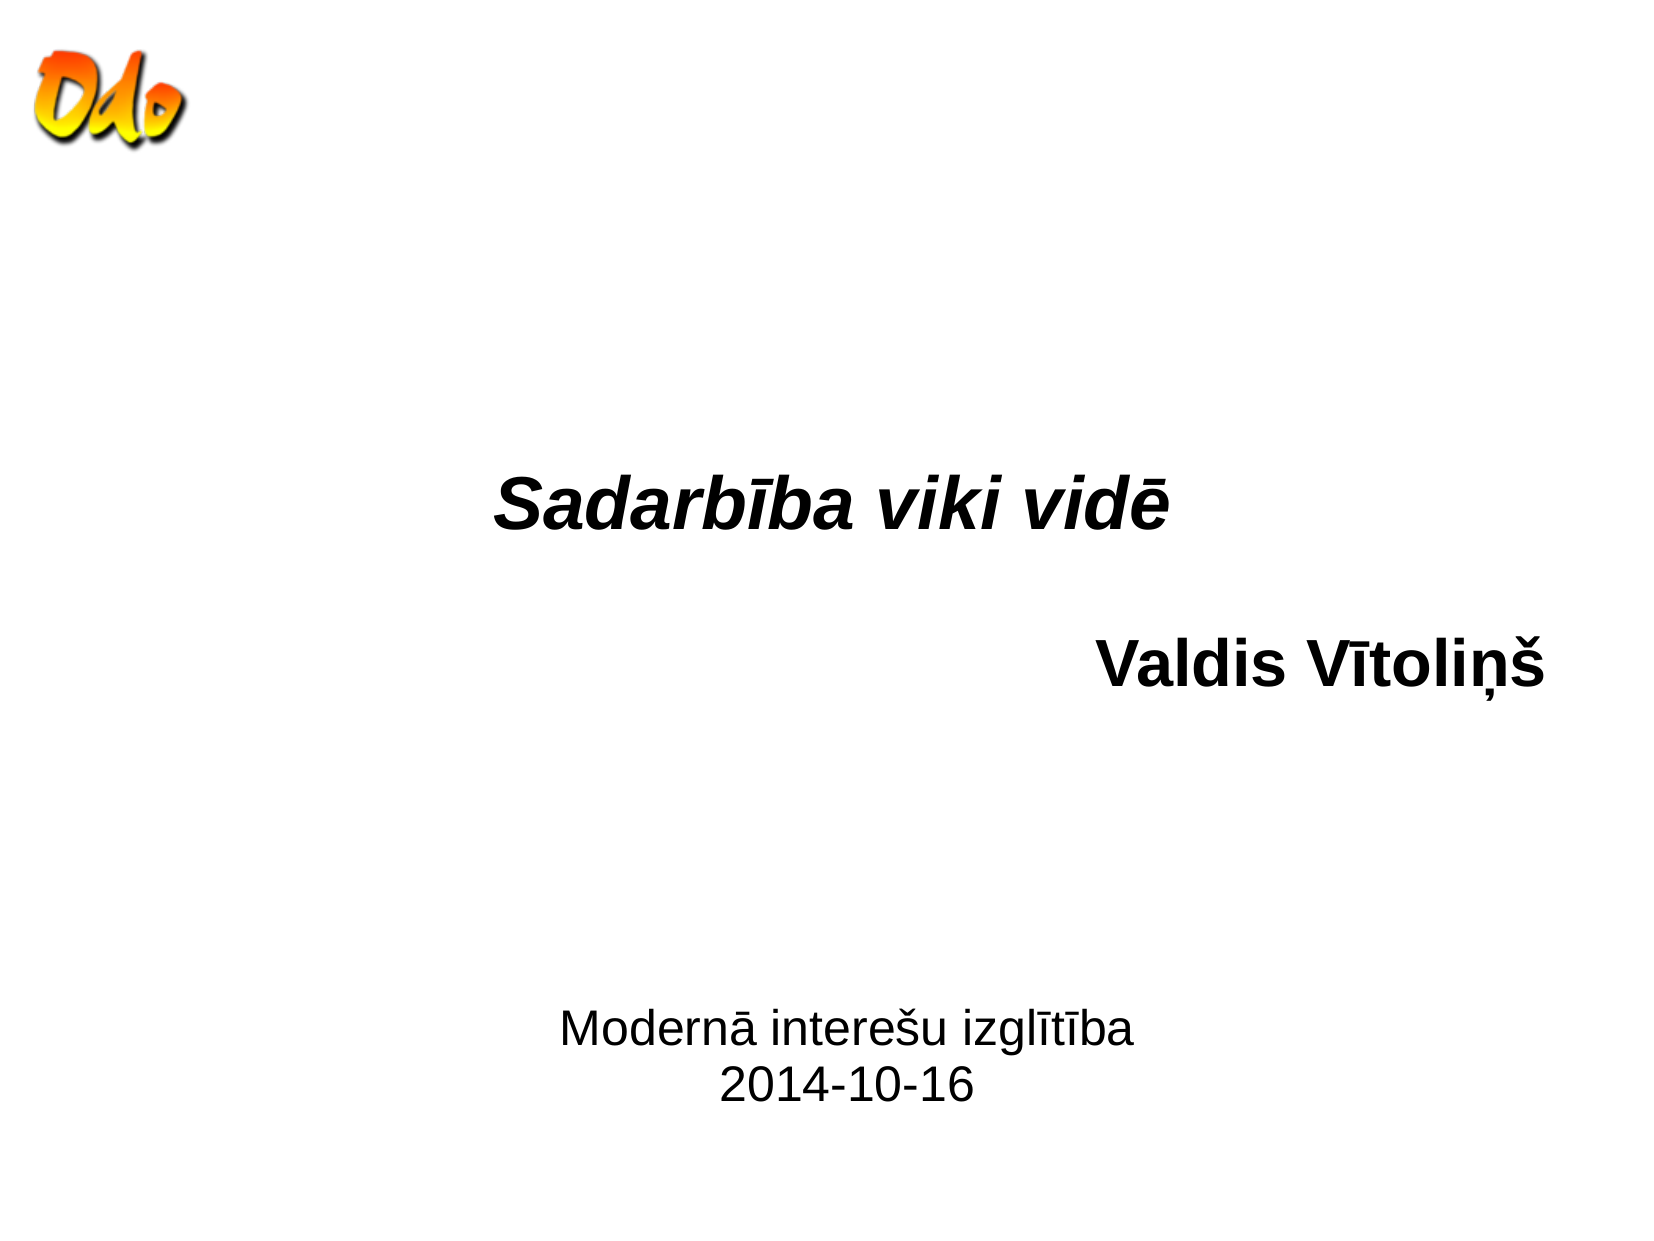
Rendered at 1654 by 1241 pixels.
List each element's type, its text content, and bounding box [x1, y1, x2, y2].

picture [27, 34, 195, 160]
subtitle Valdis Vītoliņš Modernā interešu izglītība 2014-10-16 [147, 625, 1548, 1113]
title Sadarbība viki vidē [59, 342, 1607, 658]
